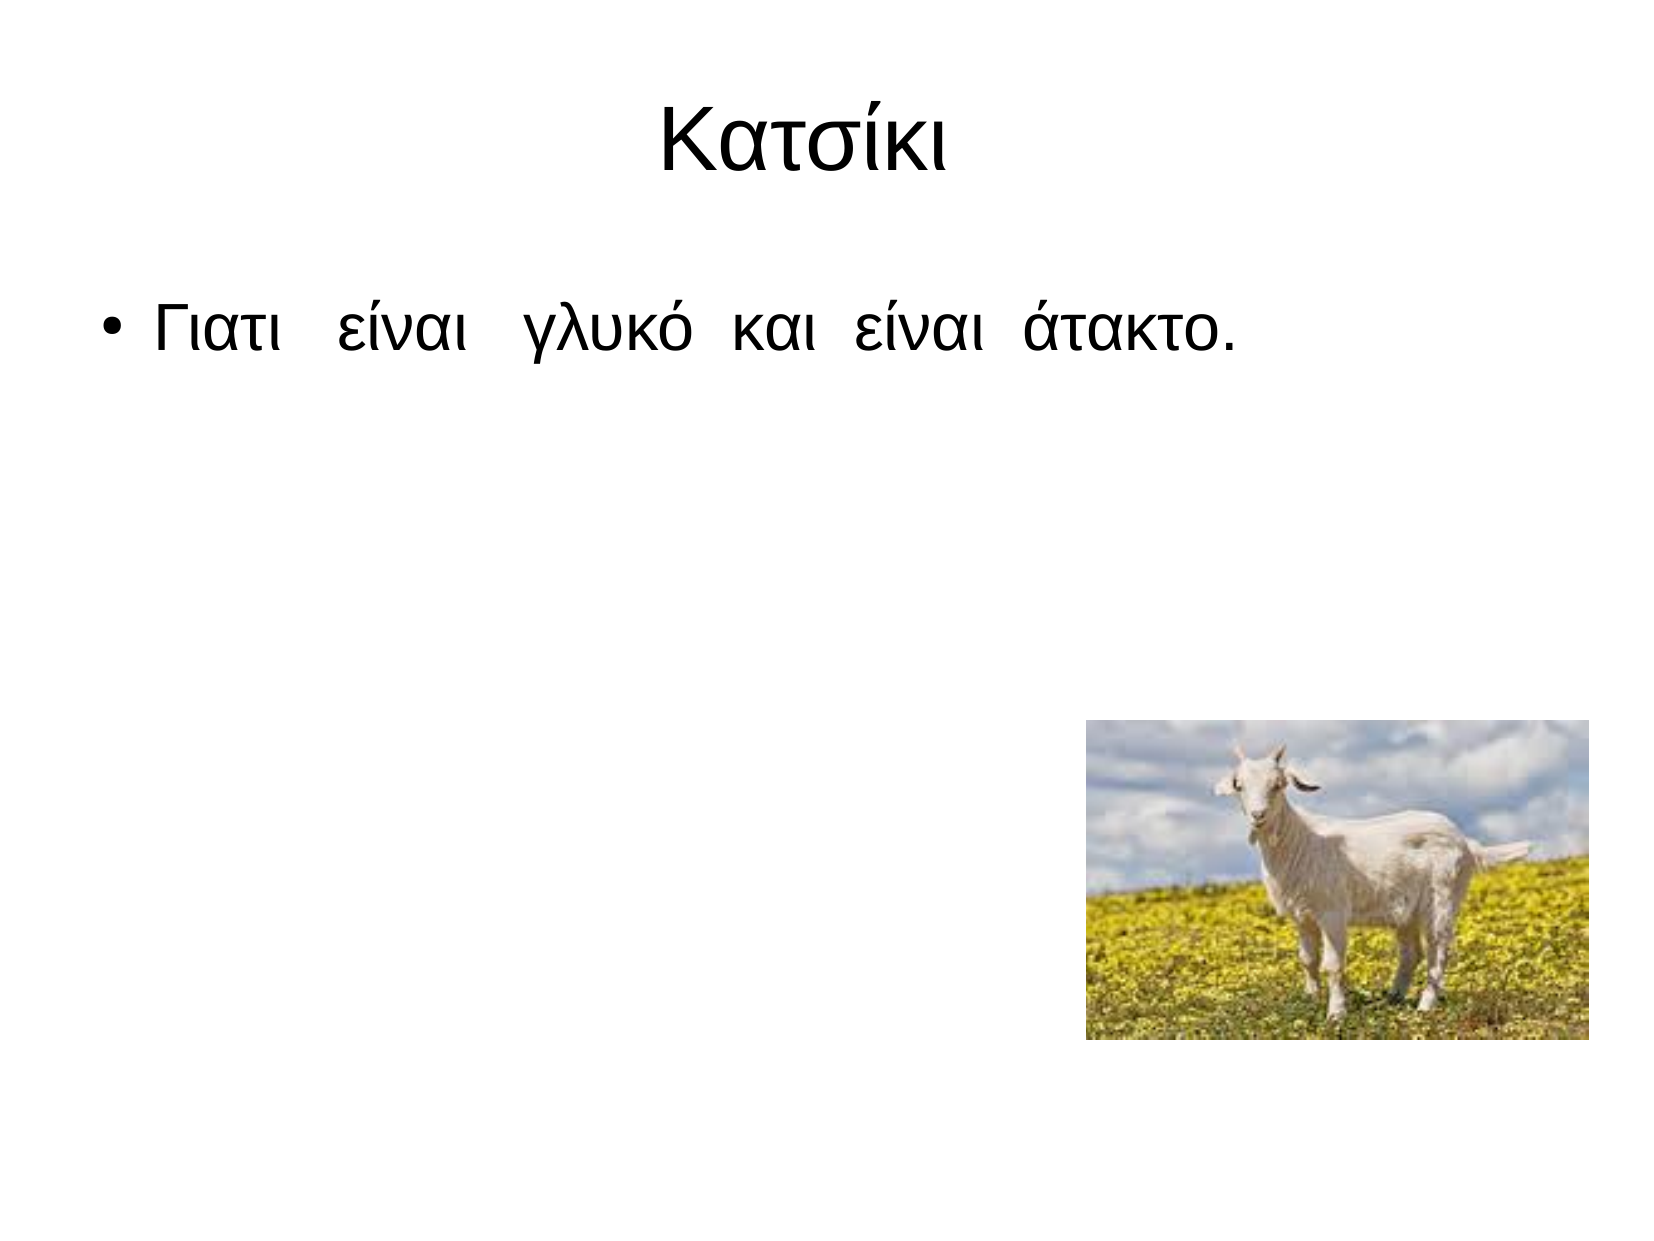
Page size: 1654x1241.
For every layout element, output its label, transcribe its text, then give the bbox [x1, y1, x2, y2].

title Κατσίκι [59, 35, 1548, 243]
list Γιατι είναι γλυκό και είναι άτακτο. [82, 290, 1571, 1109]
picture [1086, 720, 1589, 1040]
